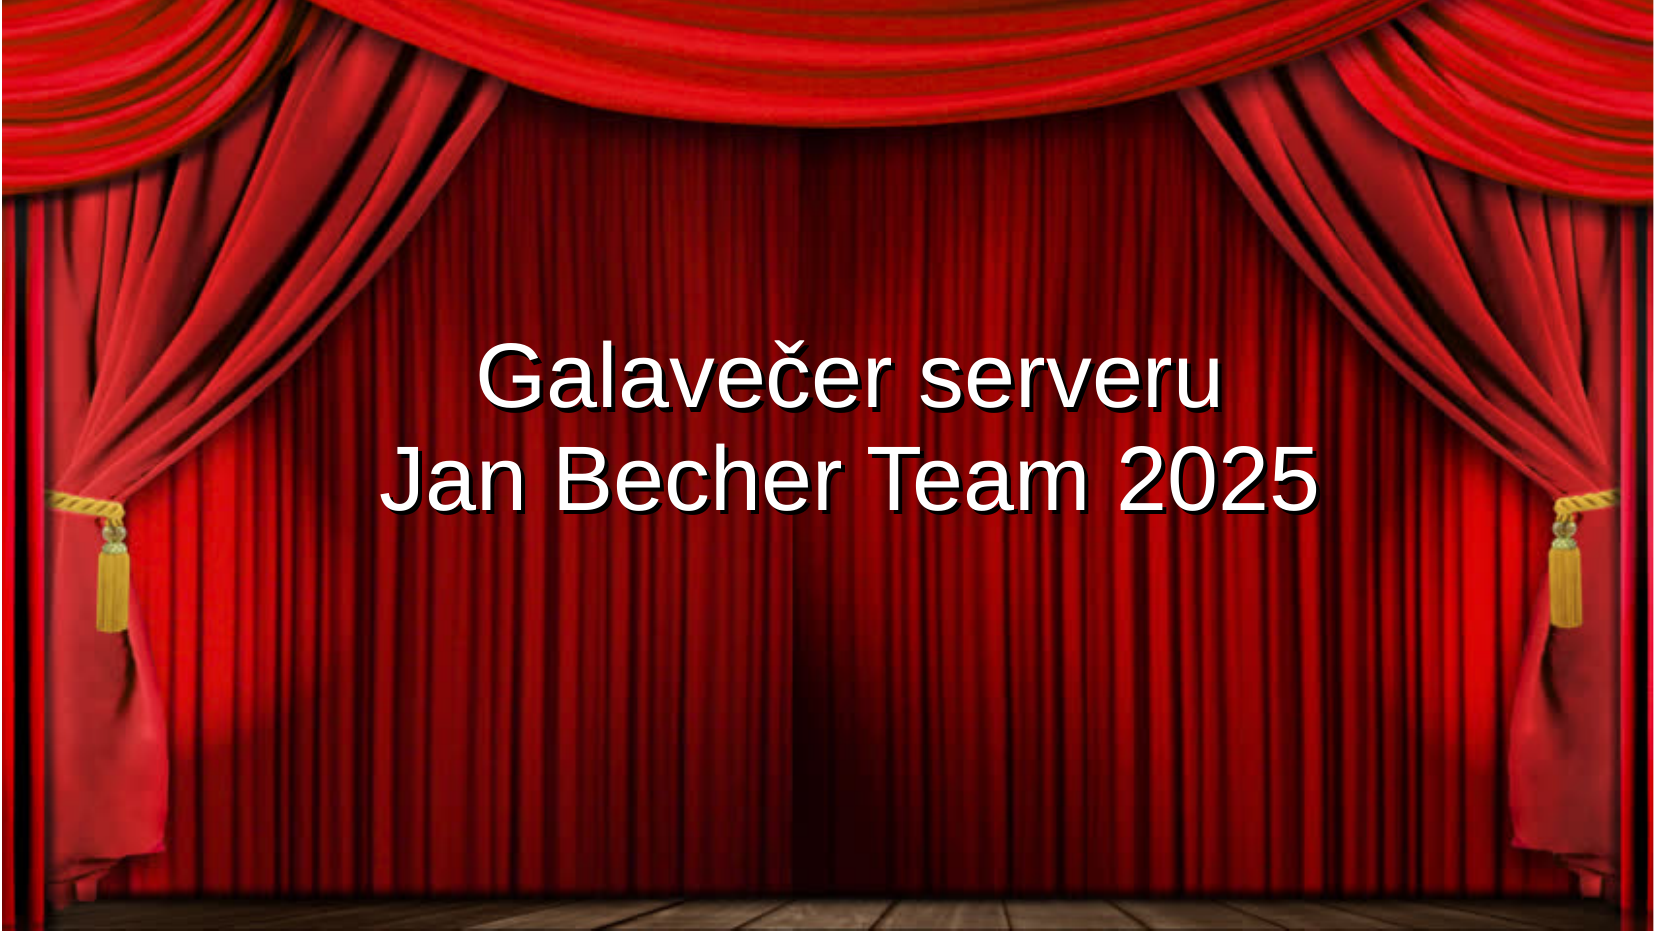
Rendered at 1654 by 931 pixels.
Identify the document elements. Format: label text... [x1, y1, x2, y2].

picture [2, 0, 1654, 931]
title Galavečer serveru Jan Becher Team 2025 [106, 324, 1595, 530]
